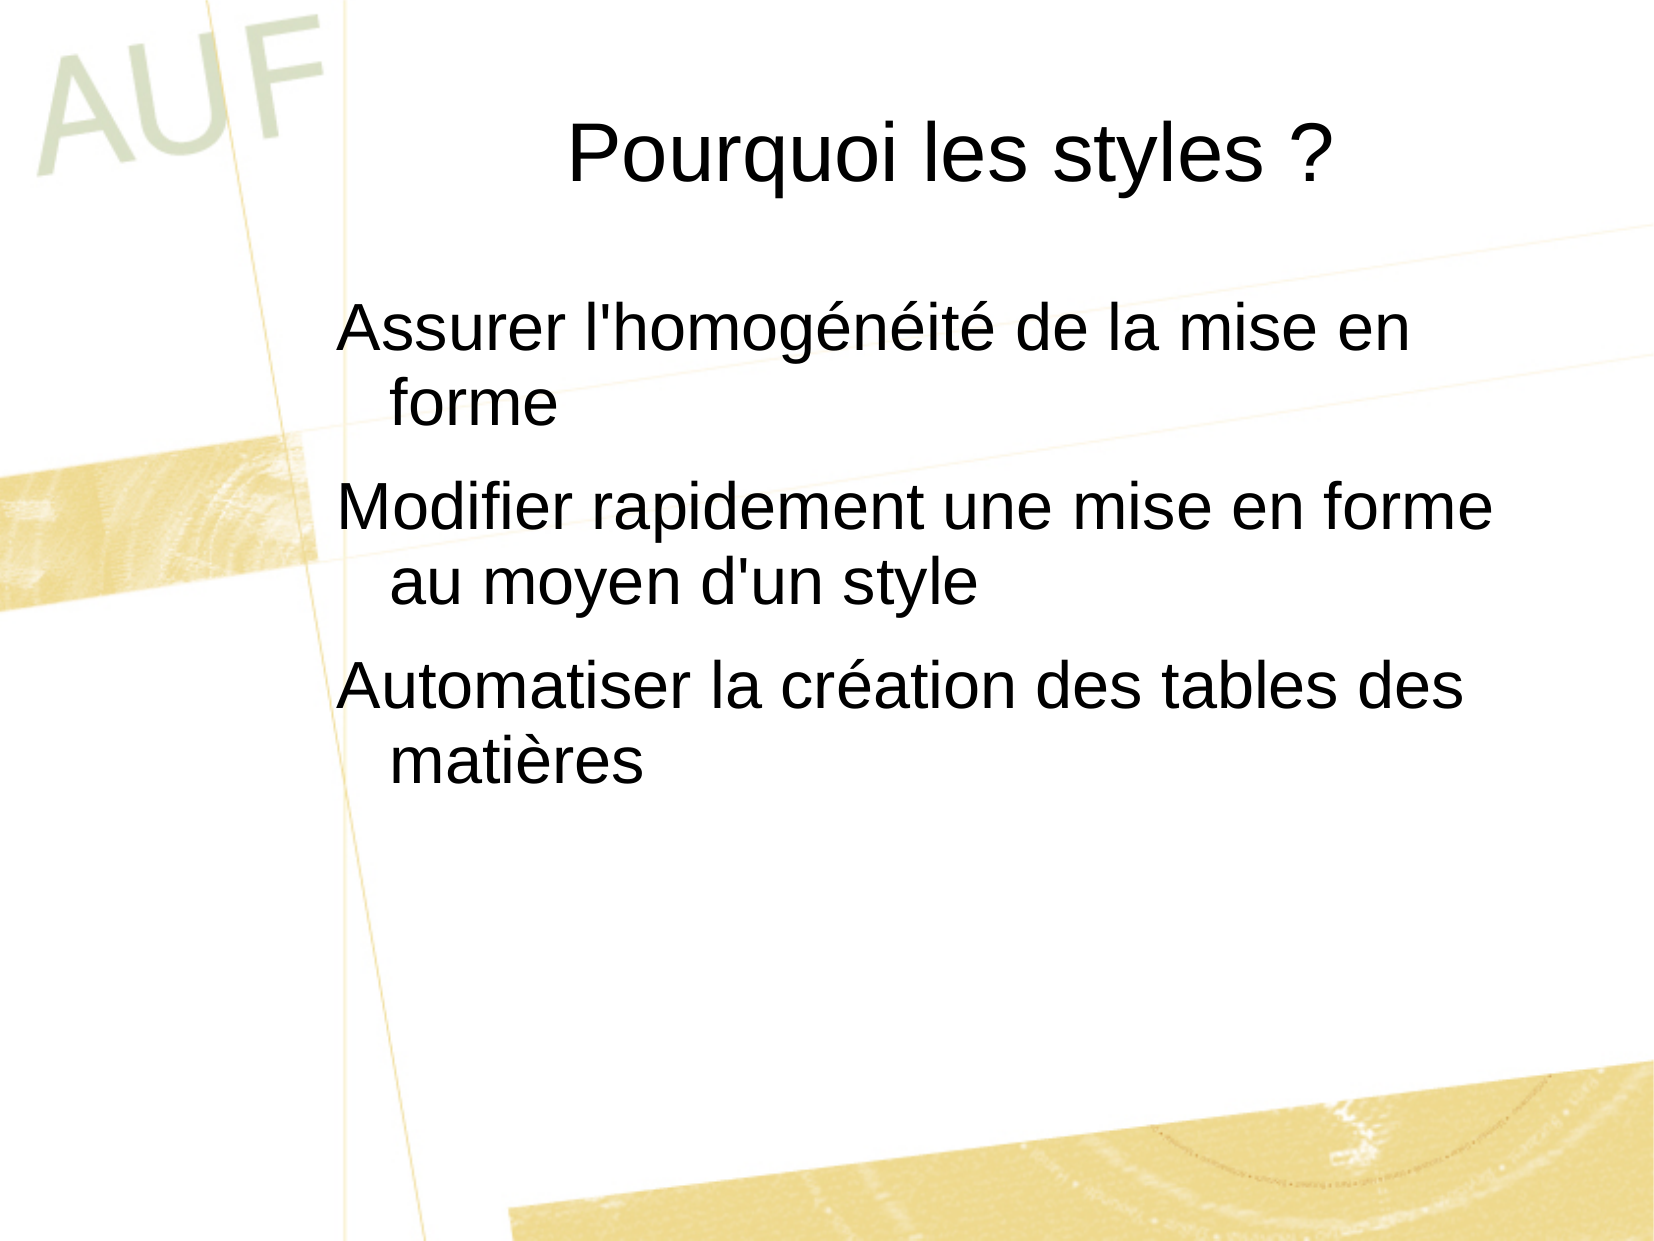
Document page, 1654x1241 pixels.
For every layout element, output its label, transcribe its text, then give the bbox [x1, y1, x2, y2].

title Pourquoi les styles ? [82, 56, 1571, 250]
list Assurer l'homogénéité de la mise en forme Modifier rapidement une mise en forme au moyen d'un style Automatiser la création des tables des matières [82, 290, 1571, 1094]
picture [0, 0, 1654, 1241]
